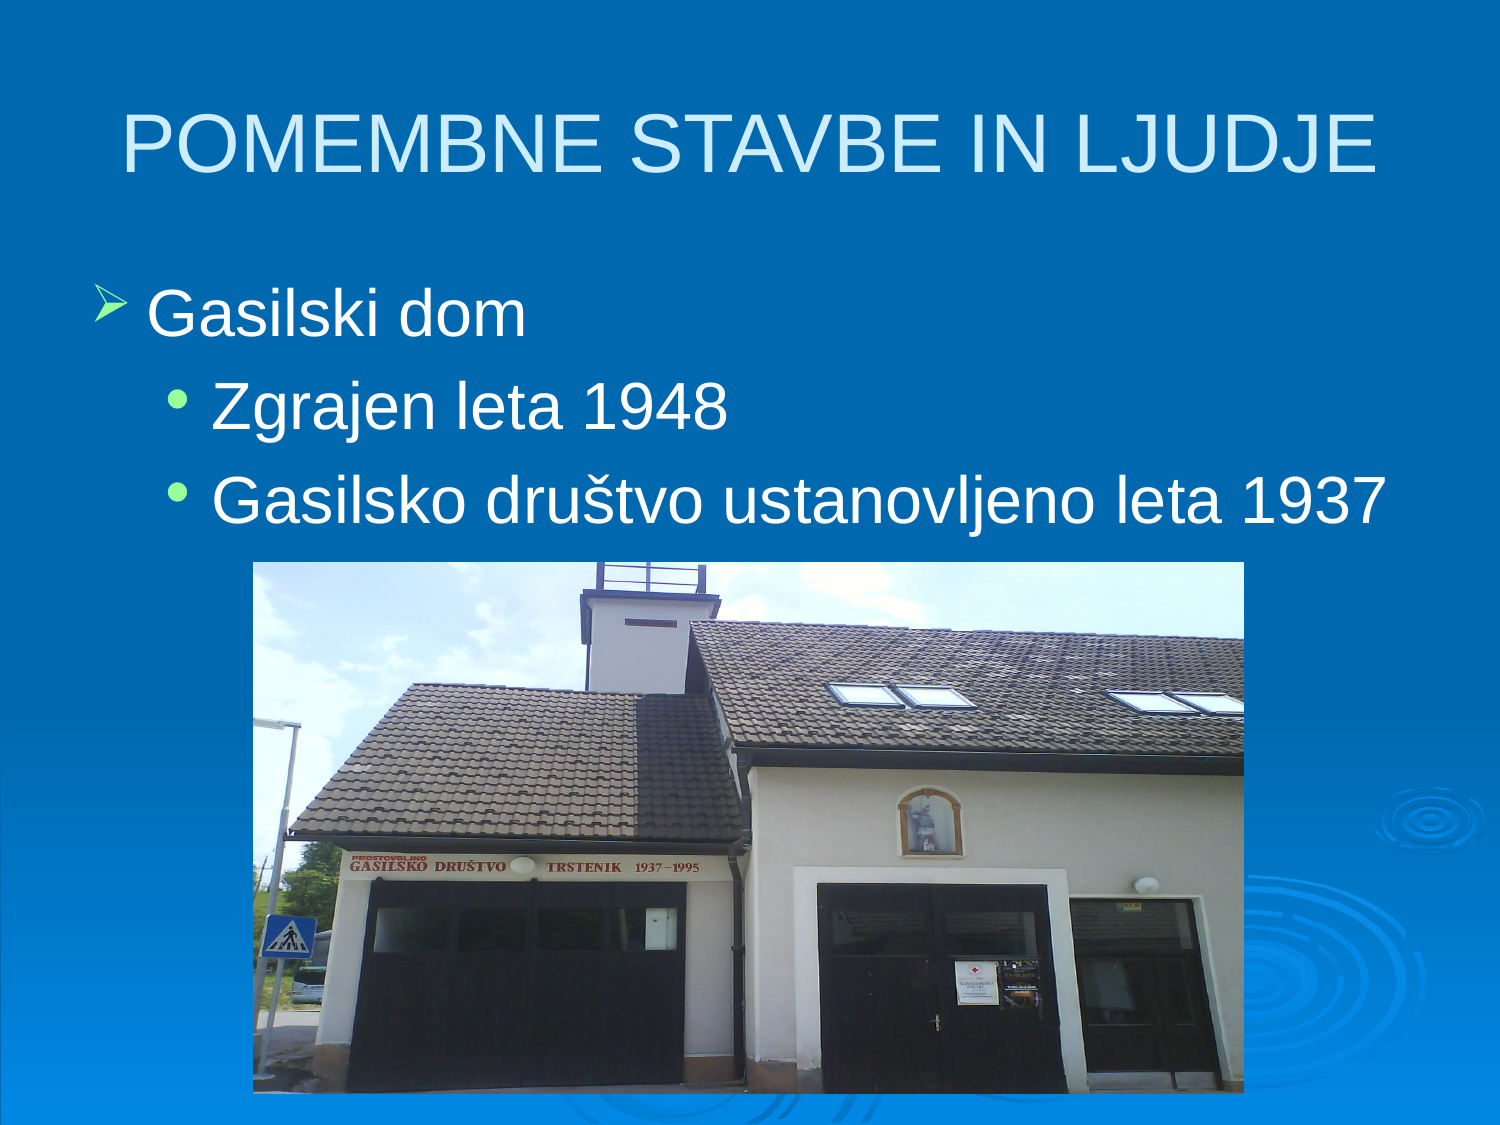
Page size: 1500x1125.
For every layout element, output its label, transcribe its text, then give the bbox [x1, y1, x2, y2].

title POMEMBNE STAVBE IN LJUDJE [75, 45, 1425, 233]
picture [253, 562, 1244, 1094]
list Gasilski dom Zgrajen leta 1948 Gasilsko društvo ustanovljeno leta 1937 [75, 262, 1425, 1005]
